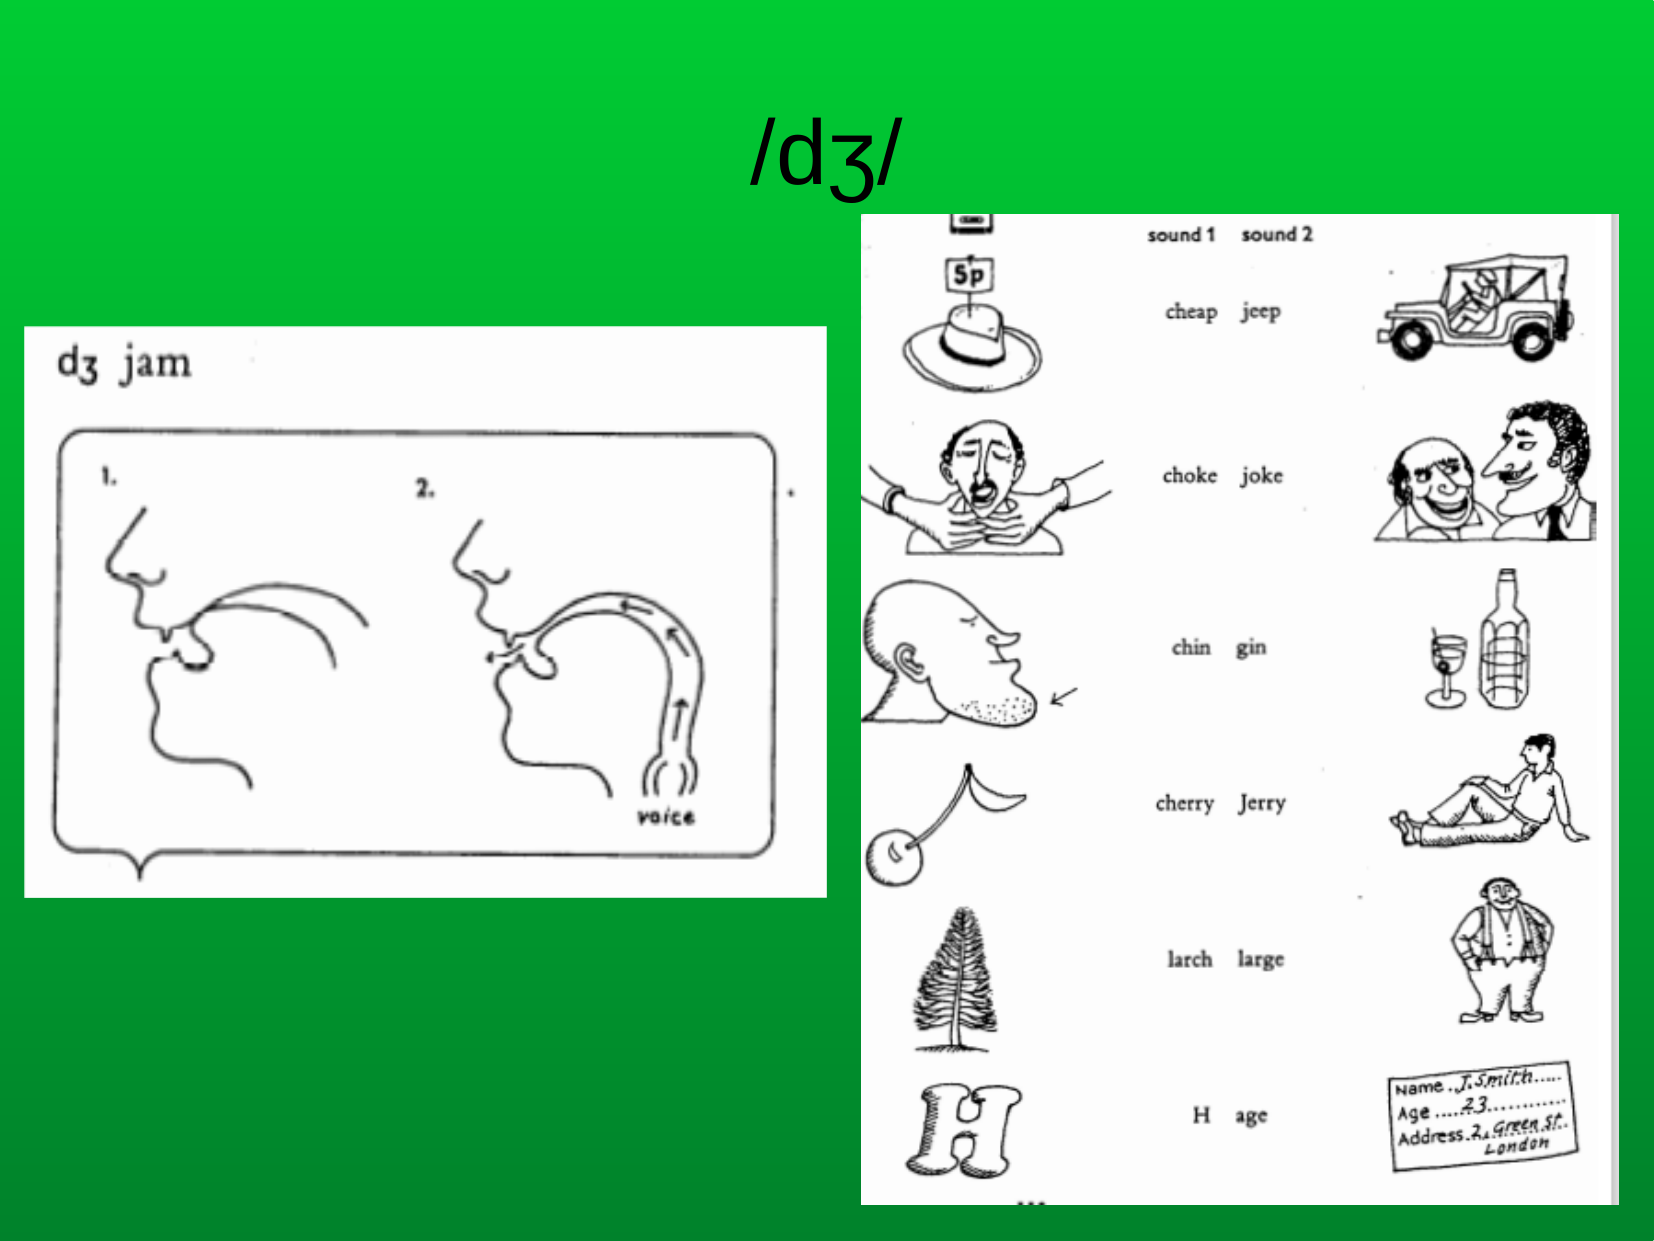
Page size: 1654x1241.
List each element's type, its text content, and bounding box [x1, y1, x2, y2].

title /dʒ/ [82, 49, 1571, 257]
picture [861, 214, 1619, 1205]
picture [23, 325, 827, 898]
